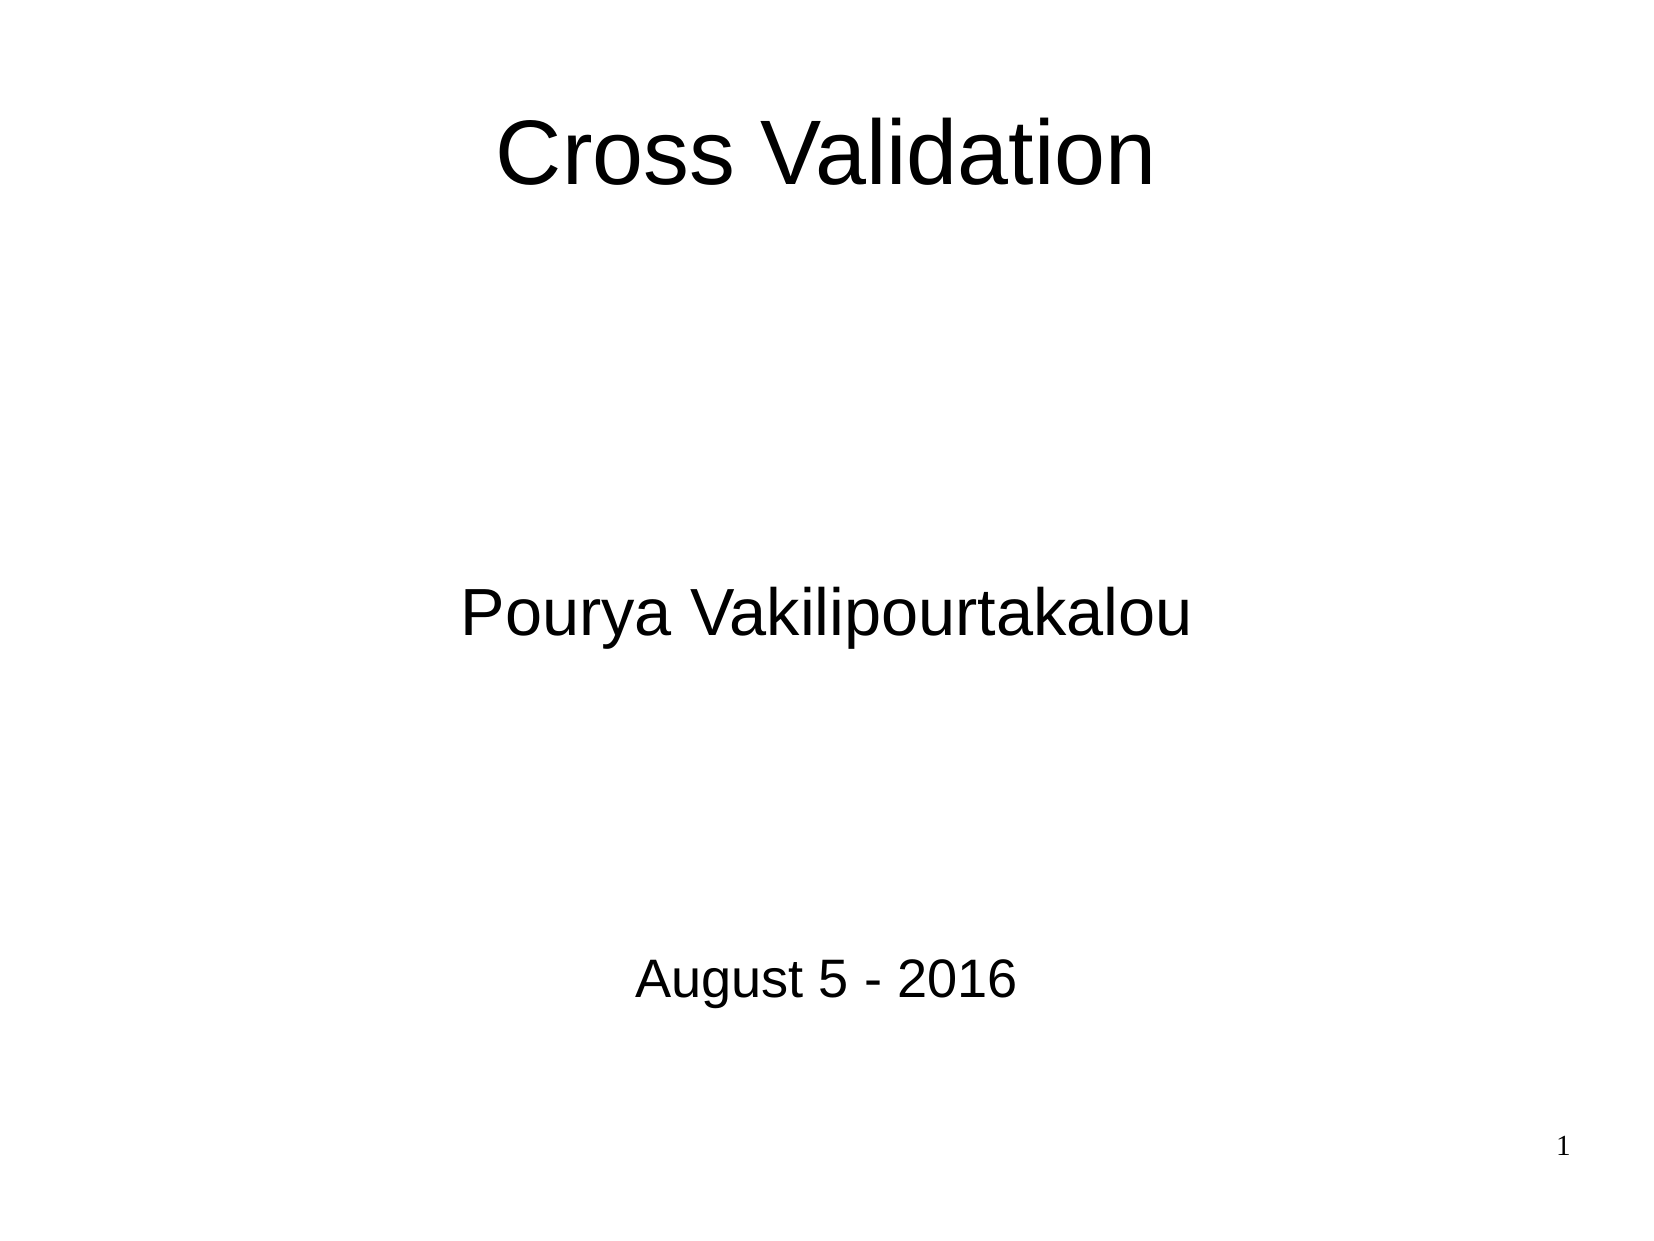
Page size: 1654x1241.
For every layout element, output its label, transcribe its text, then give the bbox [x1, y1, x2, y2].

title Cross Validation [82, 49, 1571, 257]
subtitle Pourya Vakilipourtakalou August 5 - 2016 [82, 290, 1571, 1010]
